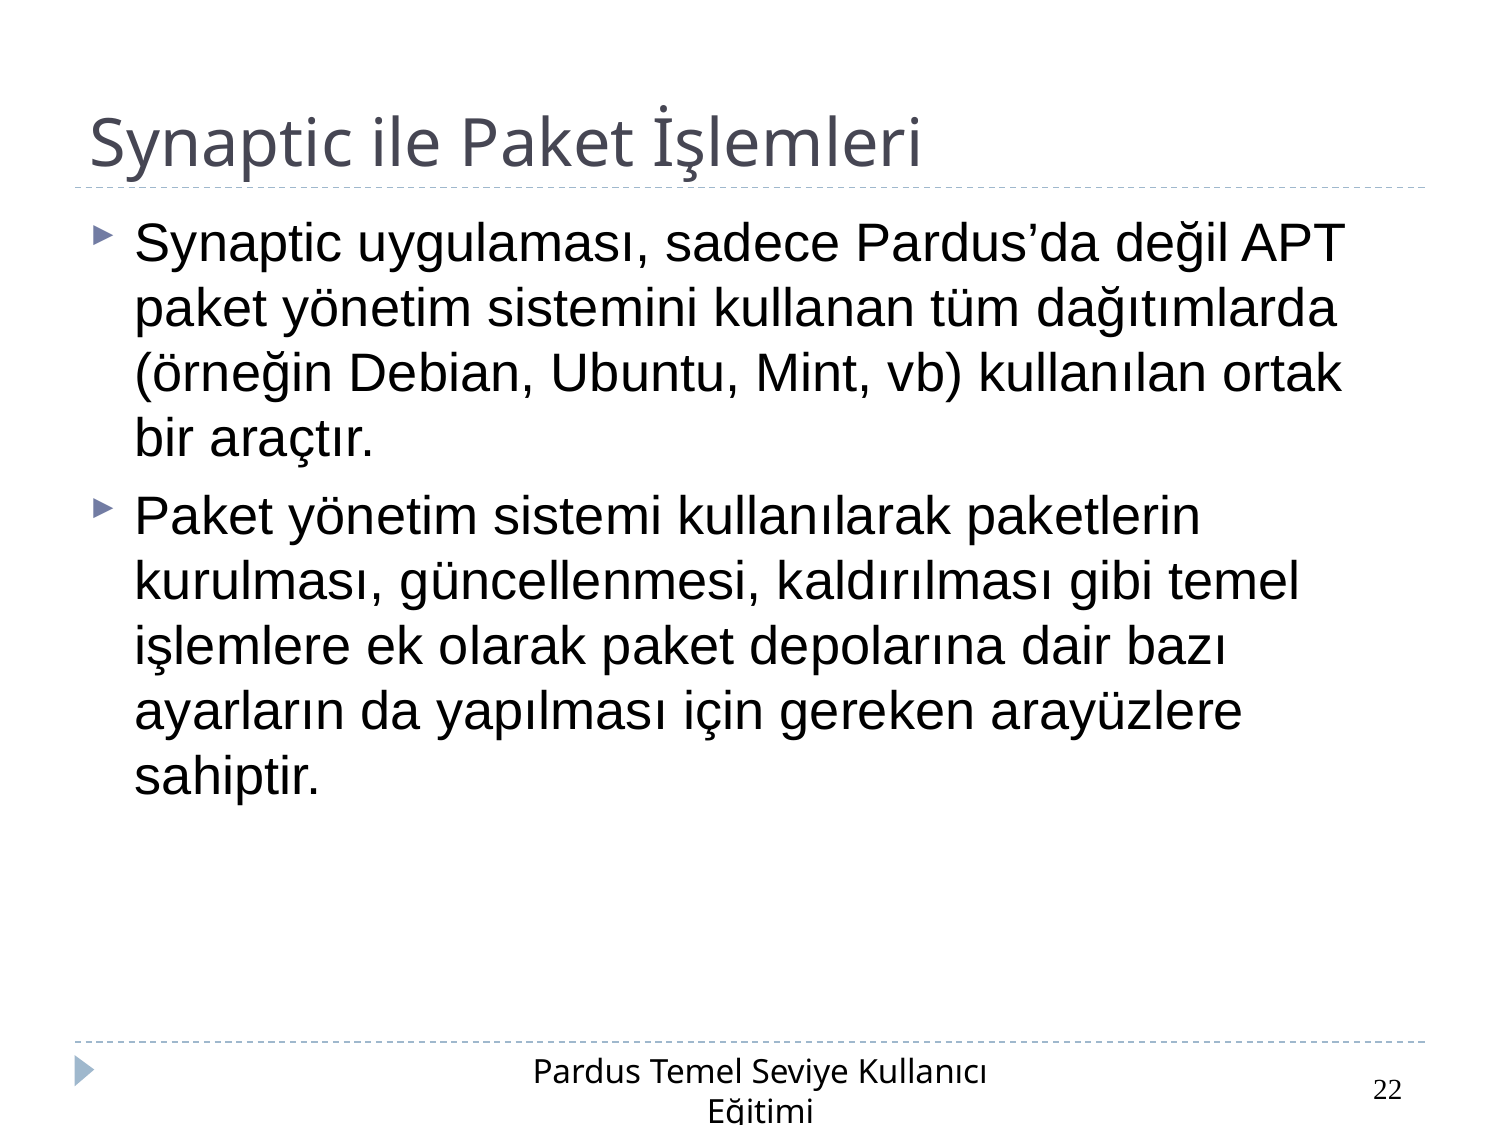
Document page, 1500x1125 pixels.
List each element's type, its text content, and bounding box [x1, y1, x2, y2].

list Synaptic uygulaması, sadece Pardus’da değil APT paket yönetim sistemini kullanan tüm dağıtımlarda (örneğin Debian, Ubuntu, Mint, vb) kullanılan ortak bir araçtır. Paket yönetim sistemi kullanılarak paketlerin kurulması, güncellenmesi, kaldırılması gibi temel işlemlere ek olarak paket depolarına dair bazı ayarların da yapılması için gereken arayüzlere sahiptir. [75, 200, 1425, 1010]
title Synaptic ile Paket İşlemleri [75, 24, 1425, 188]
